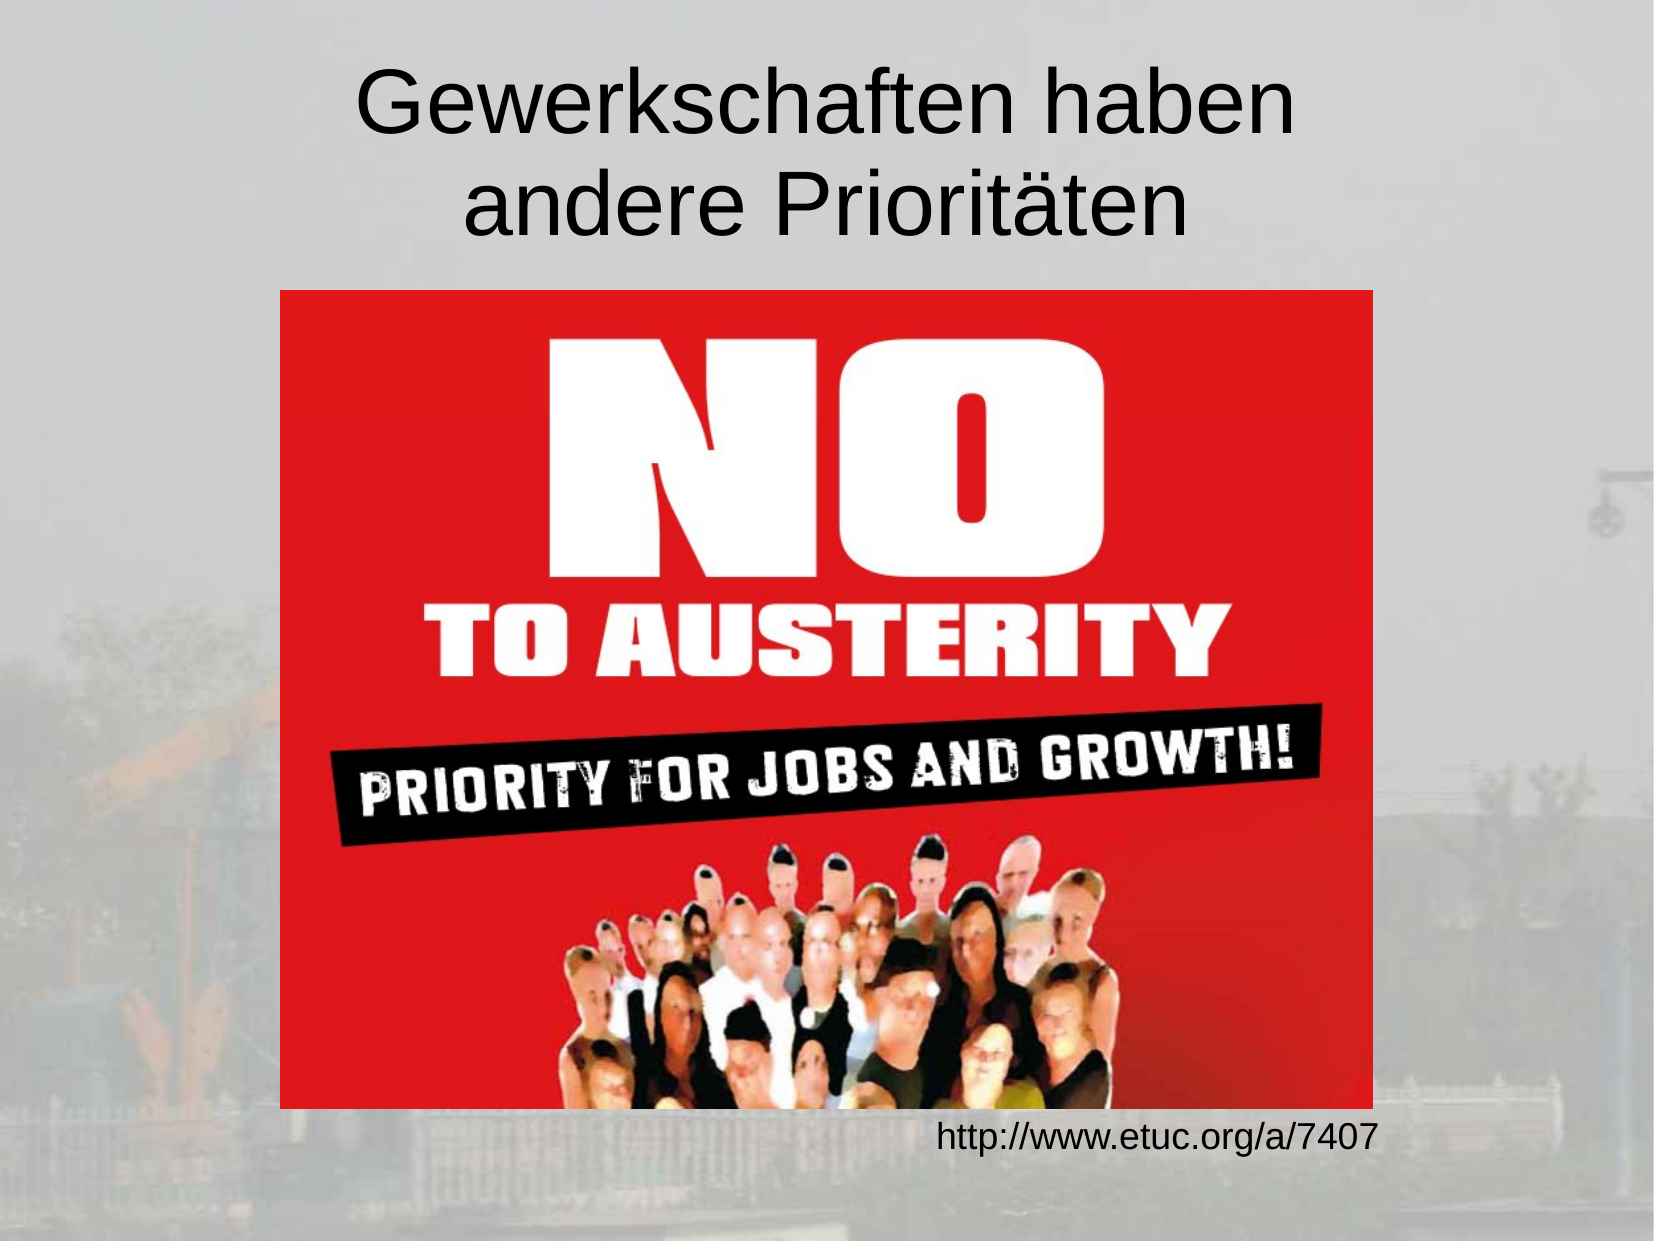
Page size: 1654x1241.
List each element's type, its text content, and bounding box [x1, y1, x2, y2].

title Gewerkschaften haben andere Prioritäten [82, 49, 1571, 257]
picture [0, 0, 1654, 1241]
text_box http://www.etuc.org/a/7407 [921, 1108, 1393, 1166]
